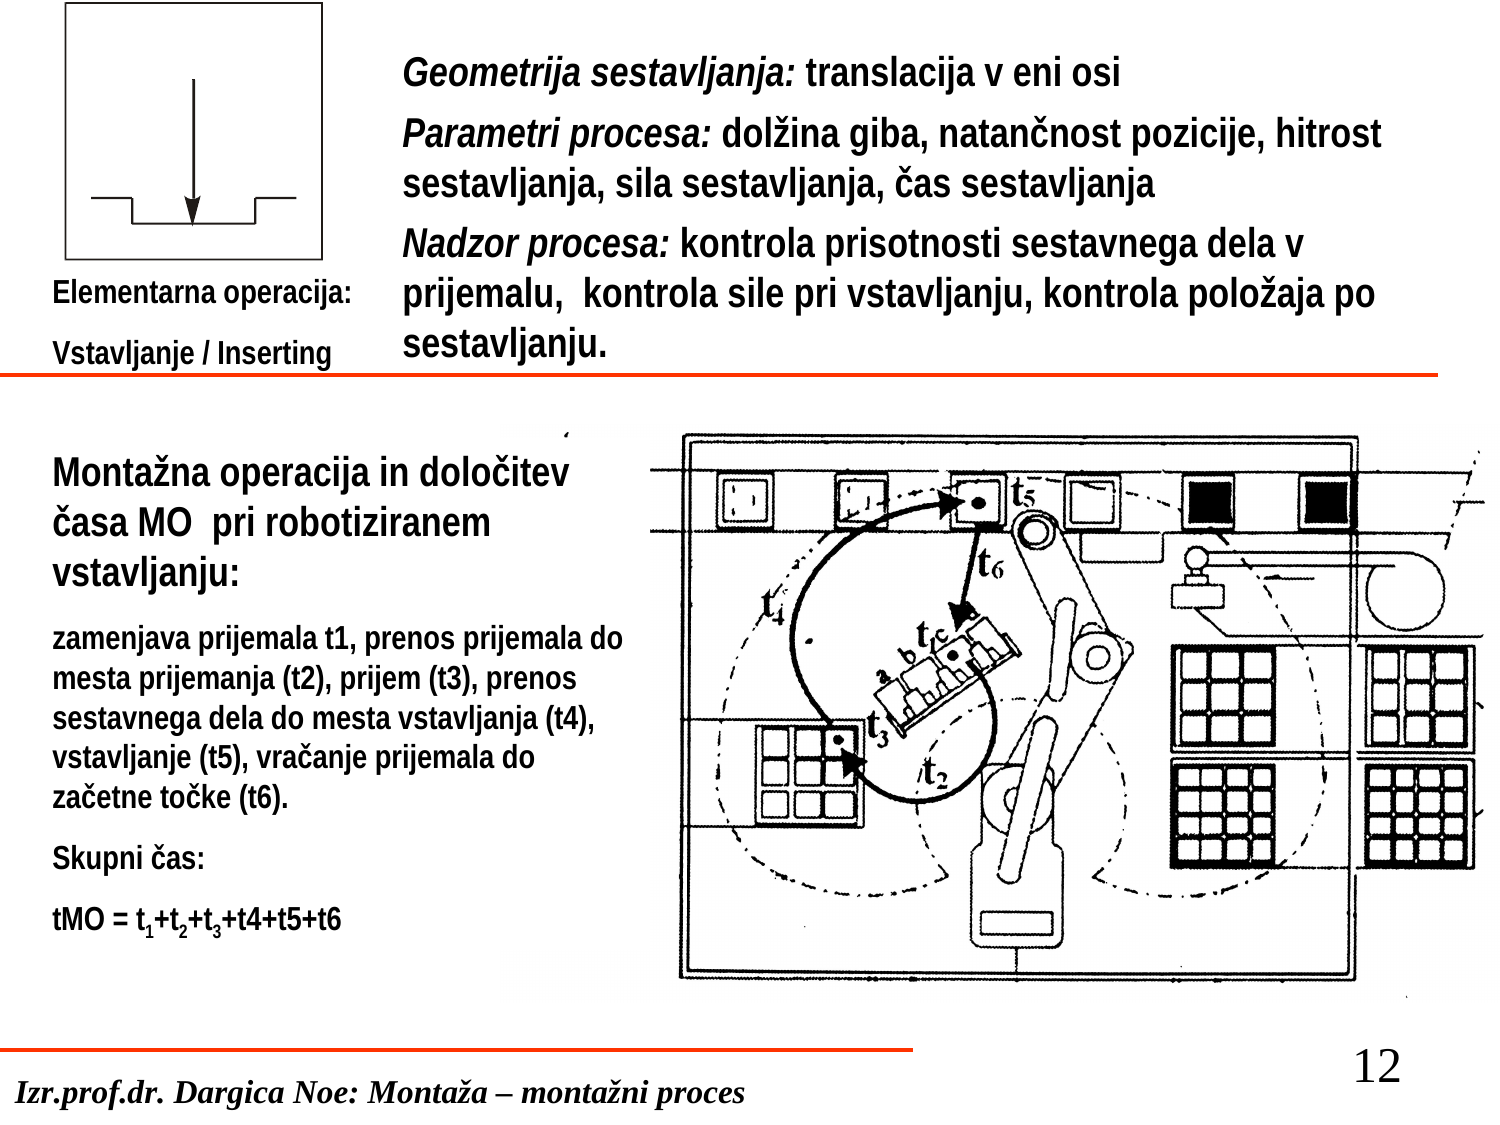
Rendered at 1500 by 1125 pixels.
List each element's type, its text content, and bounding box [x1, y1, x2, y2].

text_box Montažna operacija in določitev časa MO pri robotiziranem vstavljanju: zamenjava prijemala t1, prenos prijemala do mesta prijemanja (t2), prijem (t3), prenos sestavnega dela do mesta vstavljanja (t4), vstavljanje (t5), vračanje prijemala do začetne točke (t6). Skupni čas: tMO = t1+t2+t3+t4+t5+t6 [37, 437, 651, 951]
text_box Geometrija sestavljanja: translacija v eni osi Parametri procesa: dolžina giba, natančnost pozicije, hitrost sestavljanja, sila sestavljanja, čas sestavljanja Nadzor procesa: kontrola prisotnosti sestavnega dela v prijemalu, kontrola sile pri vstavljanju, kontrola položaja po sestavljanju. [387, 37, 1463, 374]
chart [62, 0, 325, 262]
picture [500, 424, 1500, 1003]
text_box Elementarna operacija: Vstavljanje / Inserting [37, 262, 375, 373]
